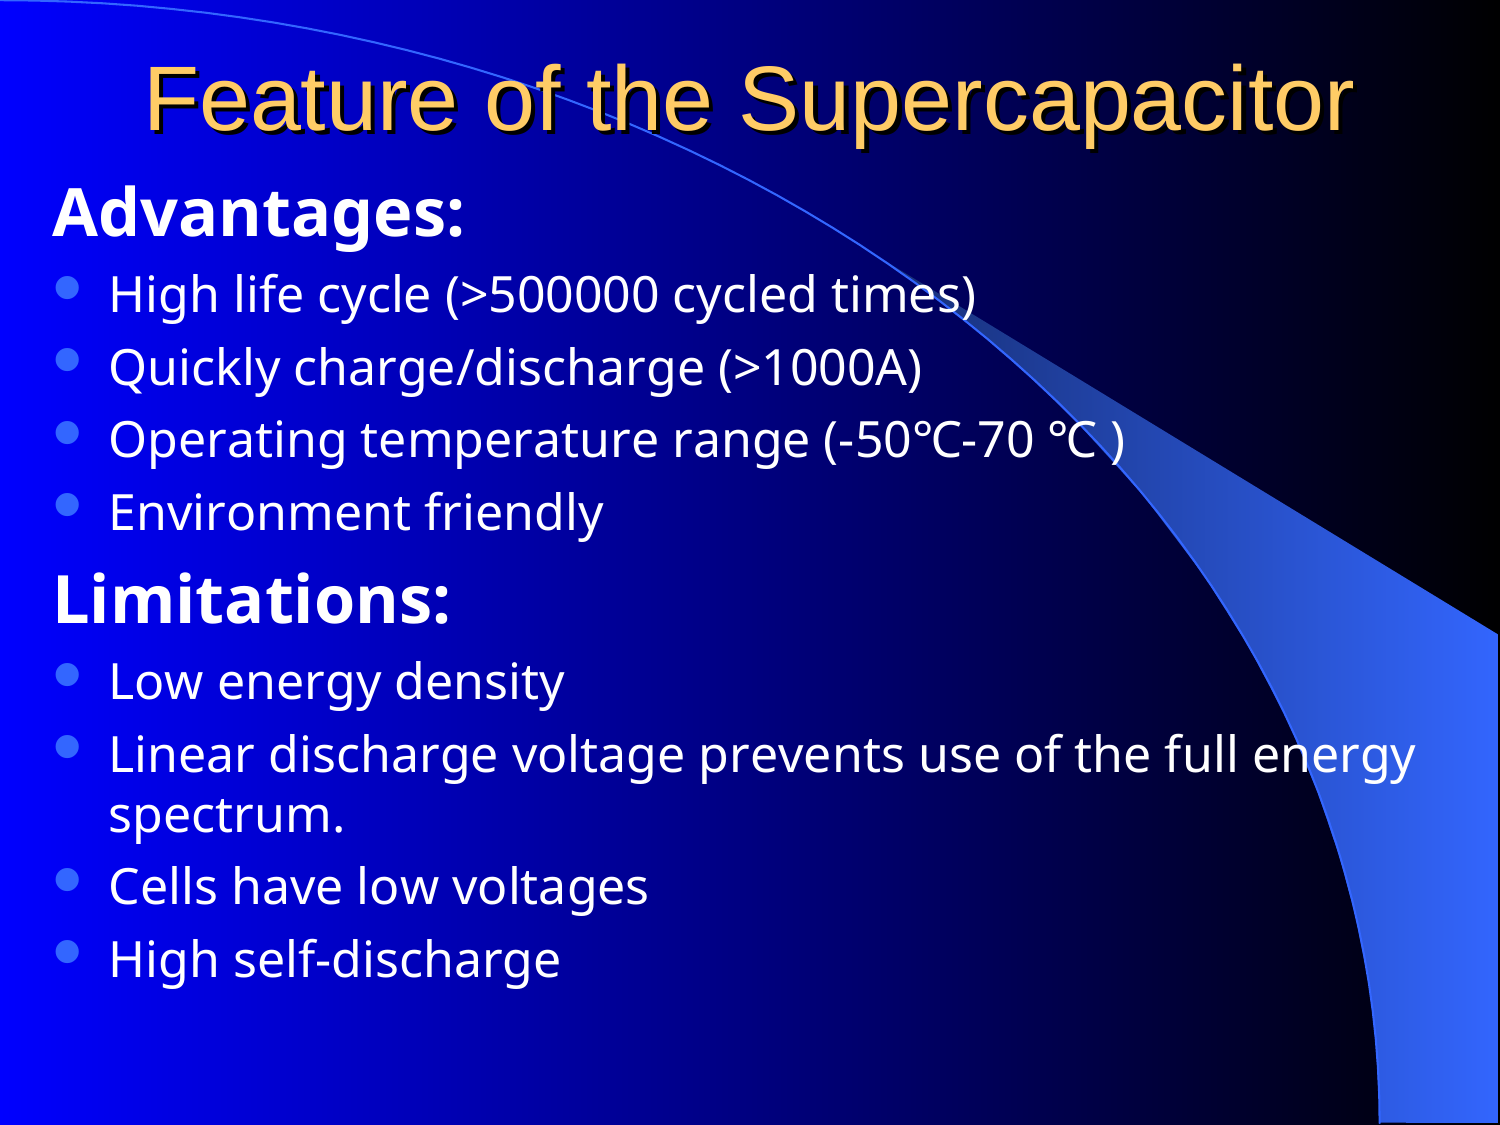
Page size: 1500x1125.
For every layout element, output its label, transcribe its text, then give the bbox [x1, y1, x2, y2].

title Feature of the Supercapacitor [112, 0, 1388, 162]
list Advantages: High life cycle (>500000 cycled times) Quickly charge/discharge (>1000A) Operating temperature range (-50℃-70 ℃ ) Environment friendly Limitations: Low energy density Linear discharge voltage prevents use of the full energy spectrum. Cells have low voltages High self-discharge [37, 162, 1463, 1088]
